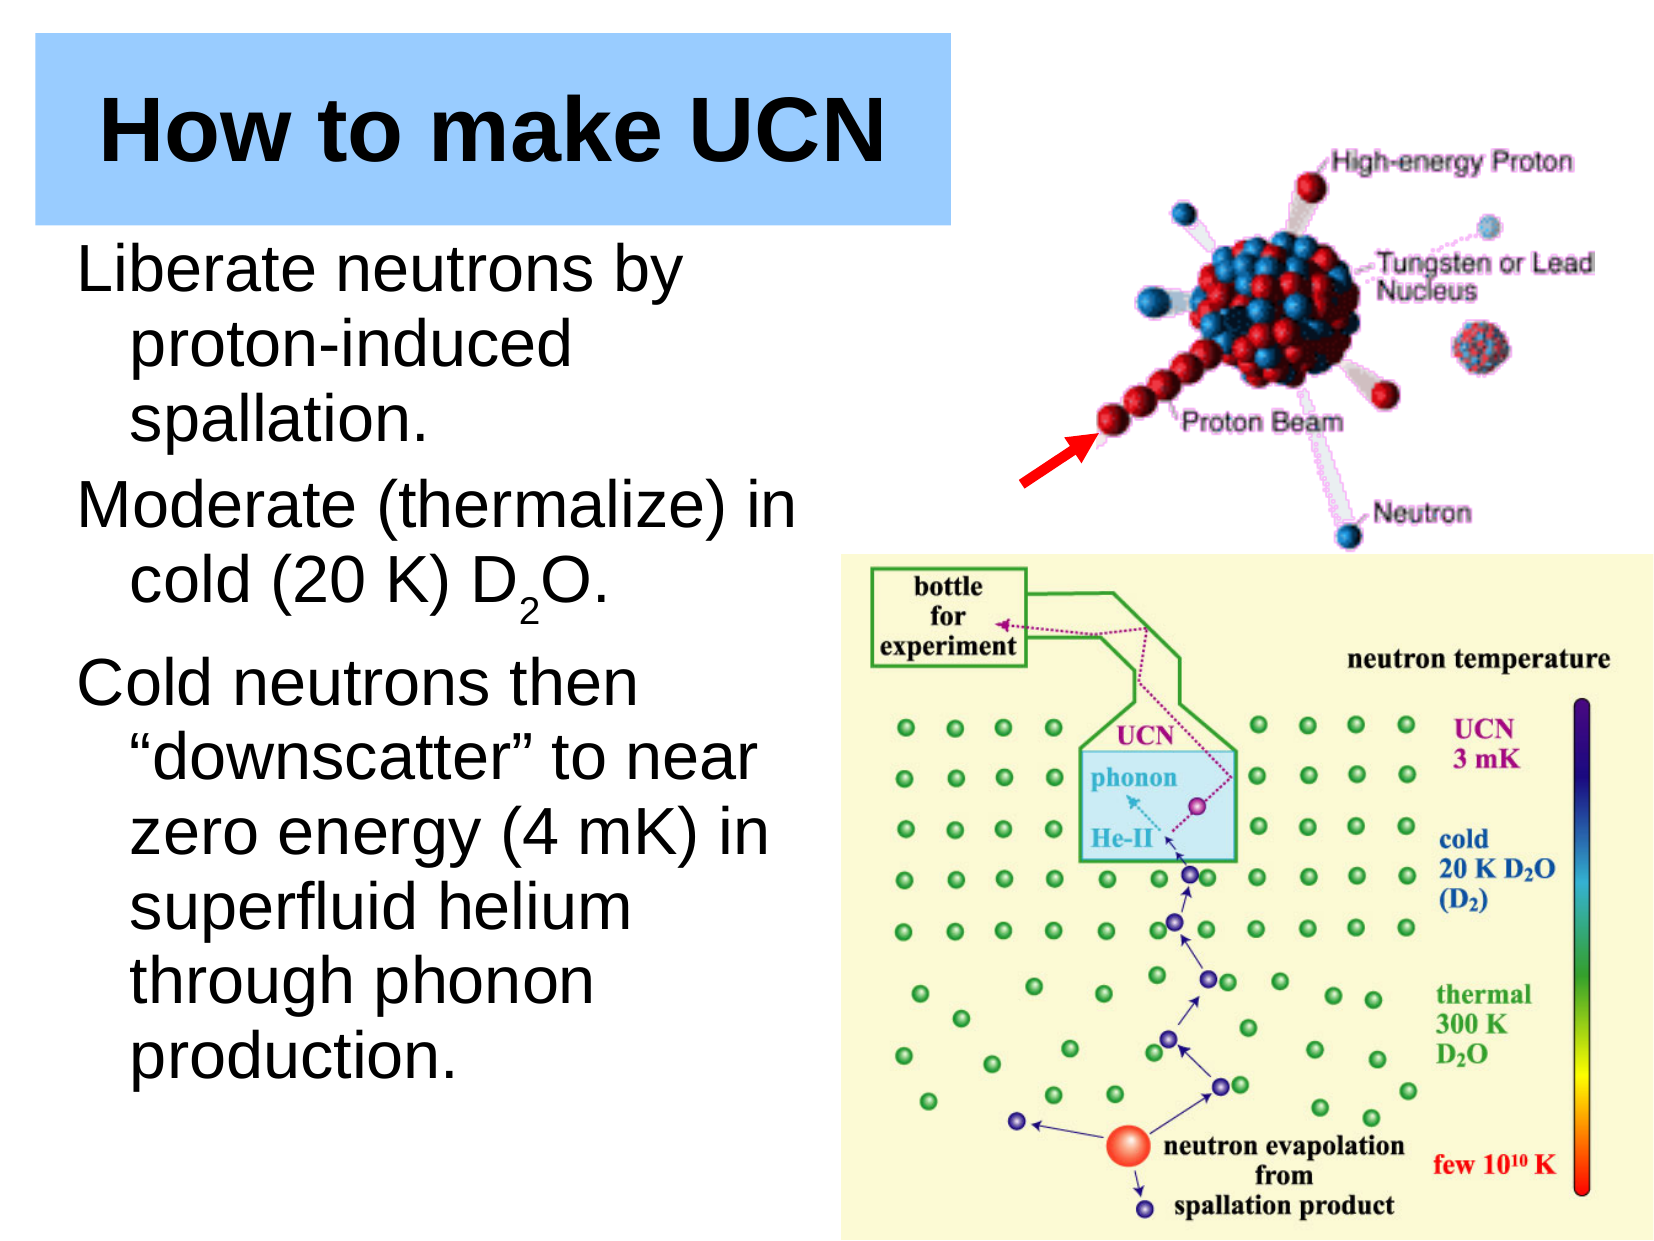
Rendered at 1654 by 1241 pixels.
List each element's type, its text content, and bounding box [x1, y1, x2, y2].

picture [840, 147, 1654, 1241]
list Liberate neutrons by proton-induced spallation. Moderate (thermalize) in cold (20 K) D2O. Cold neutrons then “downscatter” to near zero energy (4 mK) in superfluid helium through phonon production. [59, 231, 827, 1183]
title How to make UCN [35, 33, 951, 226]
